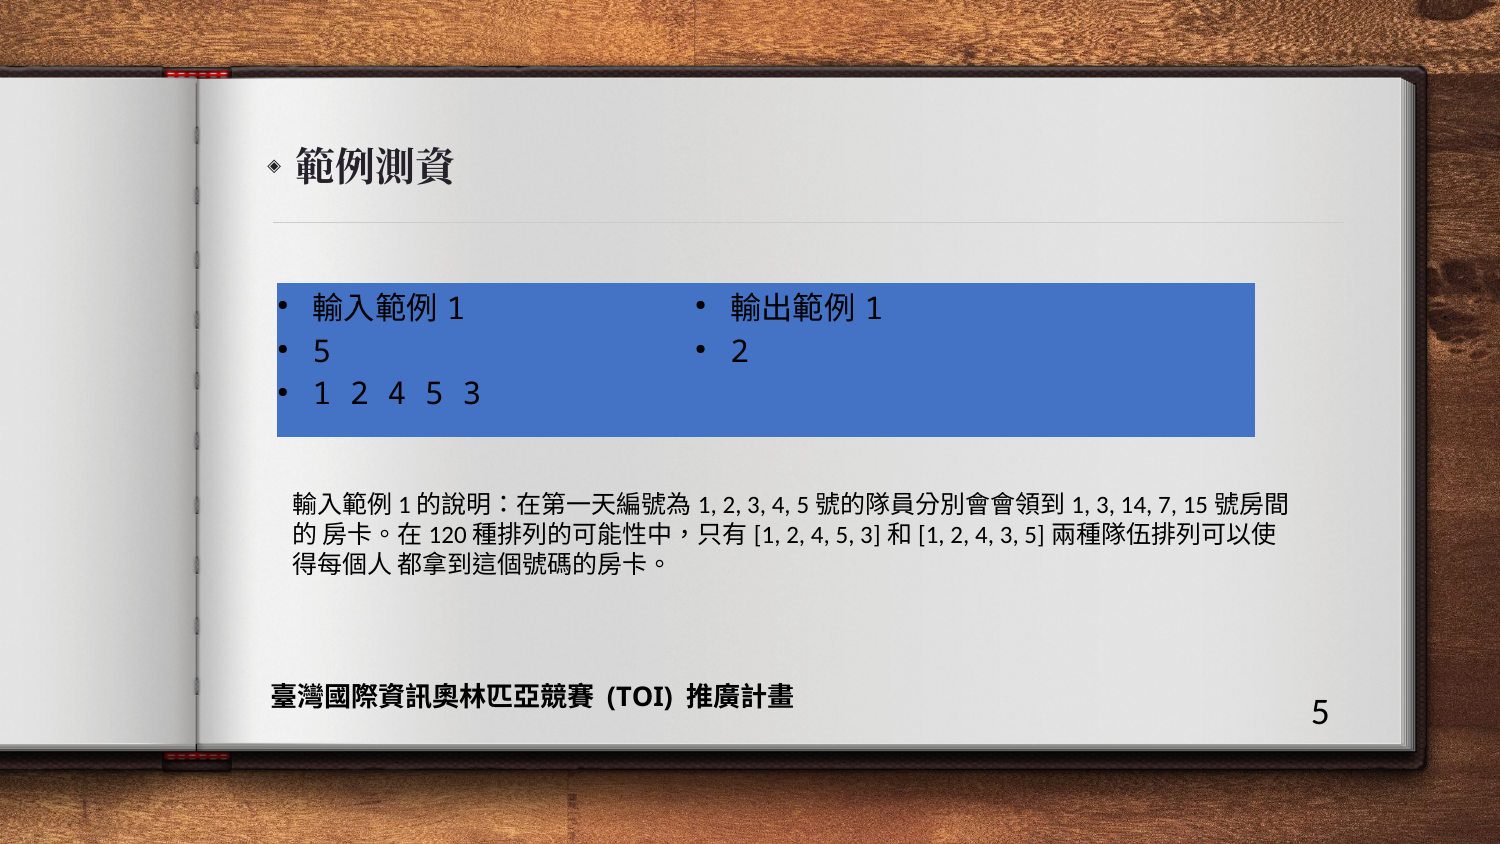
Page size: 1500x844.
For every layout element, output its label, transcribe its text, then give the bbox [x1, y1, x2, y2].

list 範例測資 [252, 126, 1194, 205]
text_box [1295, 672, 1386, 737]
text_box 輸入範例1的說明：在第一天編號為1, 2, 3, 4, 5號的隊員分別會會領到1, 3, 14, 7, 15號房間的 房卡。在120種排列的可能性中，只有[1, 2, 4, 5, 3]和[1, 2, 4, 3, 5]兩種隊伍排列可以使得每個人 都拿到這個號碼的房卡。 [277, 480, 1311, 587]
table_header 輸出範例1 2 [695, 283, 1255, 437]
table_header 輸入範例1 5 1 2 4 5 3 [277, 283, 695, 437]
